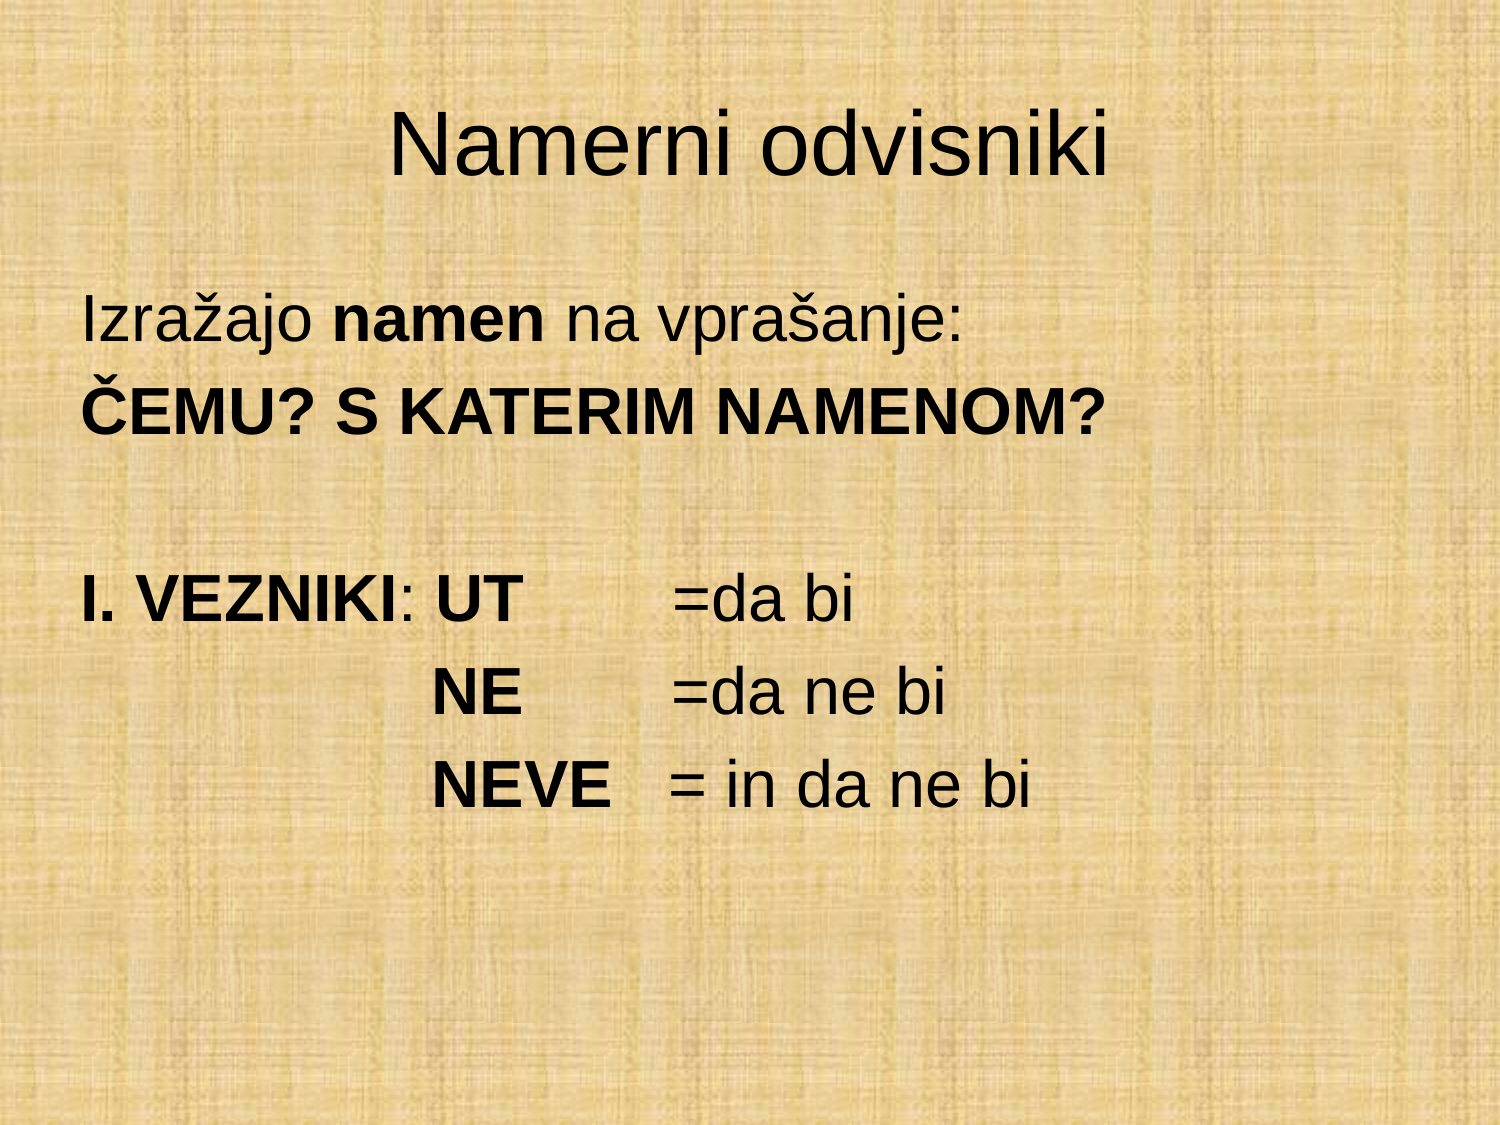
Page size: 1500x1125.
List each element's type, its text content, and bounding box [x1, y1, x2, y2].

list Izražajo namen na vprašanje: ČEMU? S KATERIM NAMENOM? I. VEZNIKI: UT =da bi NE =da ne bi NEVE = in da ne bi [64, 267, 1415, 1010]
picture [0, 0, 1500, 1125]
title Namerni odvisniki [75, 45, 1425, 233]
